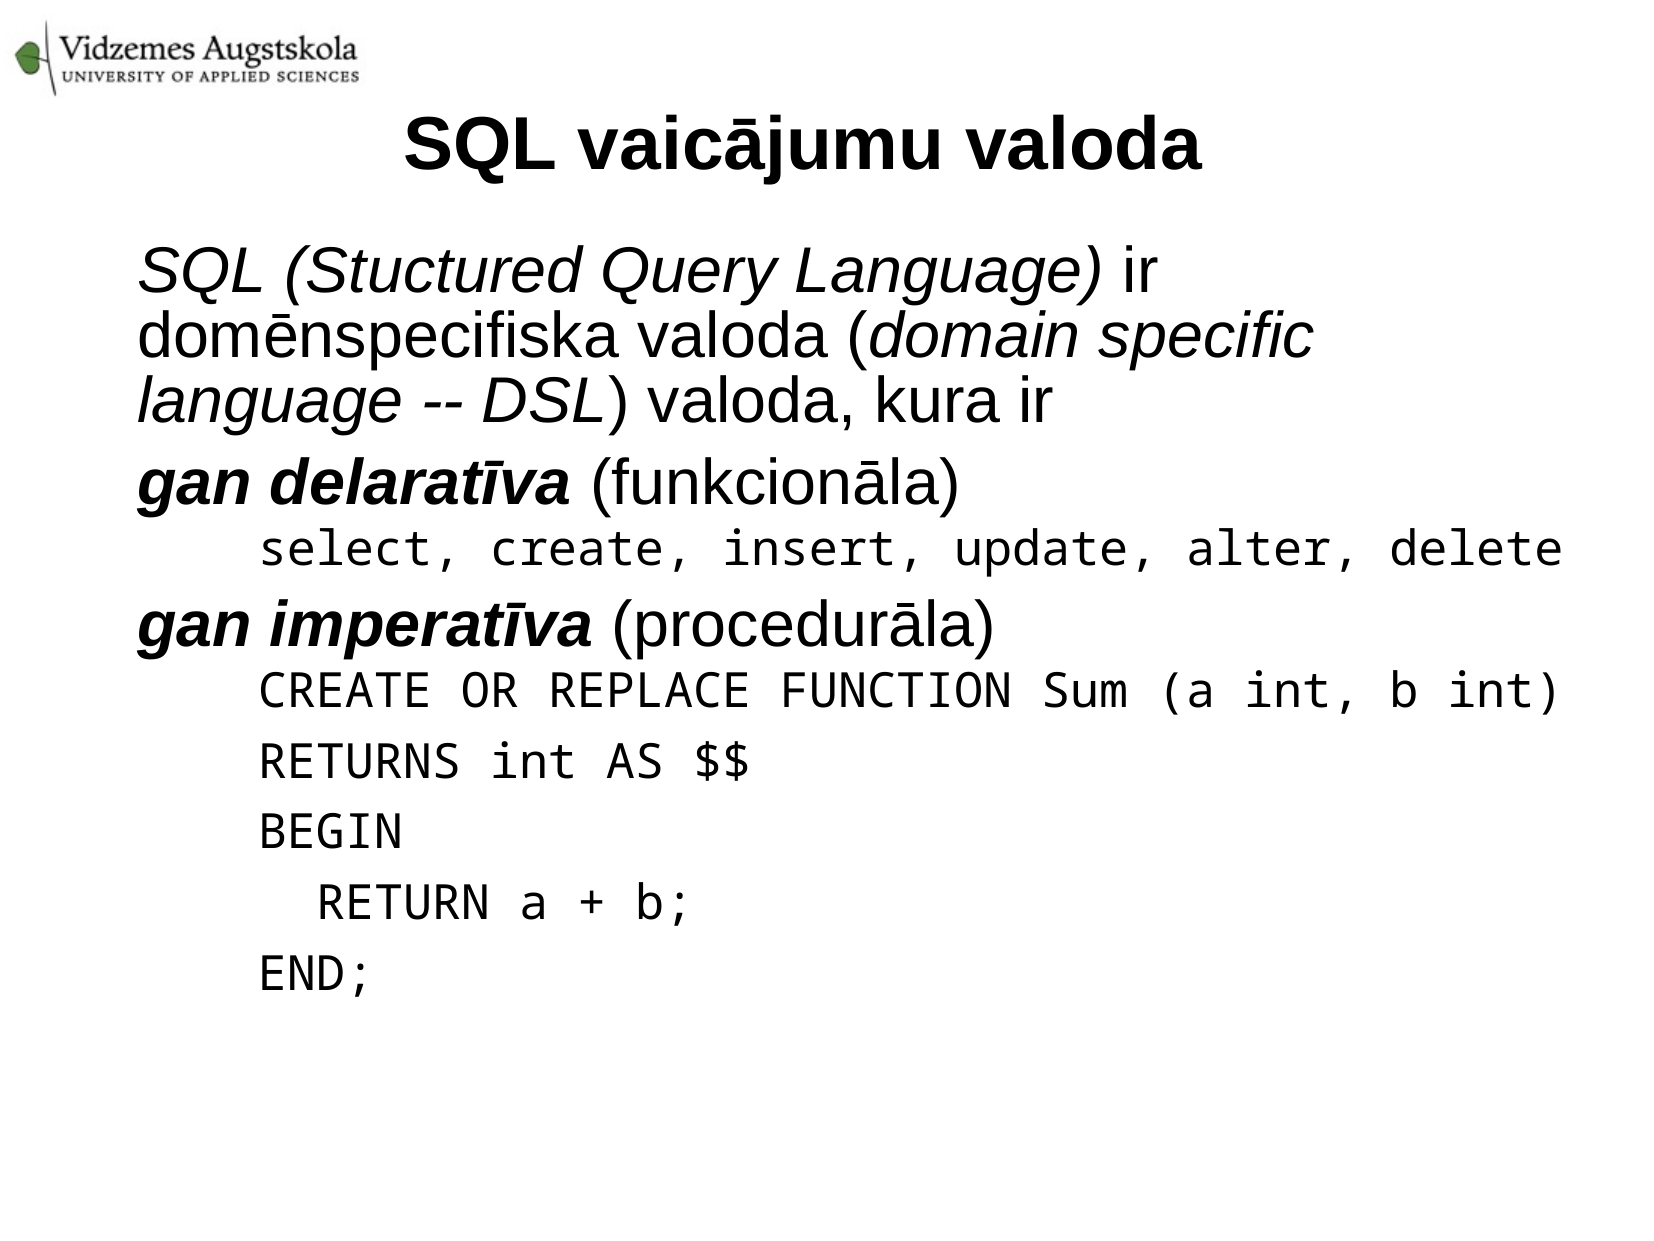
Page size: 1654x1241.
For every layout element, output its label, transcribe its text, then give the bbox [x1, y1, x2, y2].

picture [5, 2, 368, 113]
list SQL (Stuctured Query Language) ir domēnspecifiska valoda (domain specific language -- DSL) valoda, kura ir gan delaratīva (funkcionāla) select, create, insert, update, alter, delete gan imperatīva (procedurāla) CREATE OR REPLACE FUNCTION Sum (a int, b int) RETURNS int AS $$ BEGIN RETURN a + b; END; [82, 236, 1569, 1107]
title SQL vaicājumu valoda [94, 103, 1512, 188]
